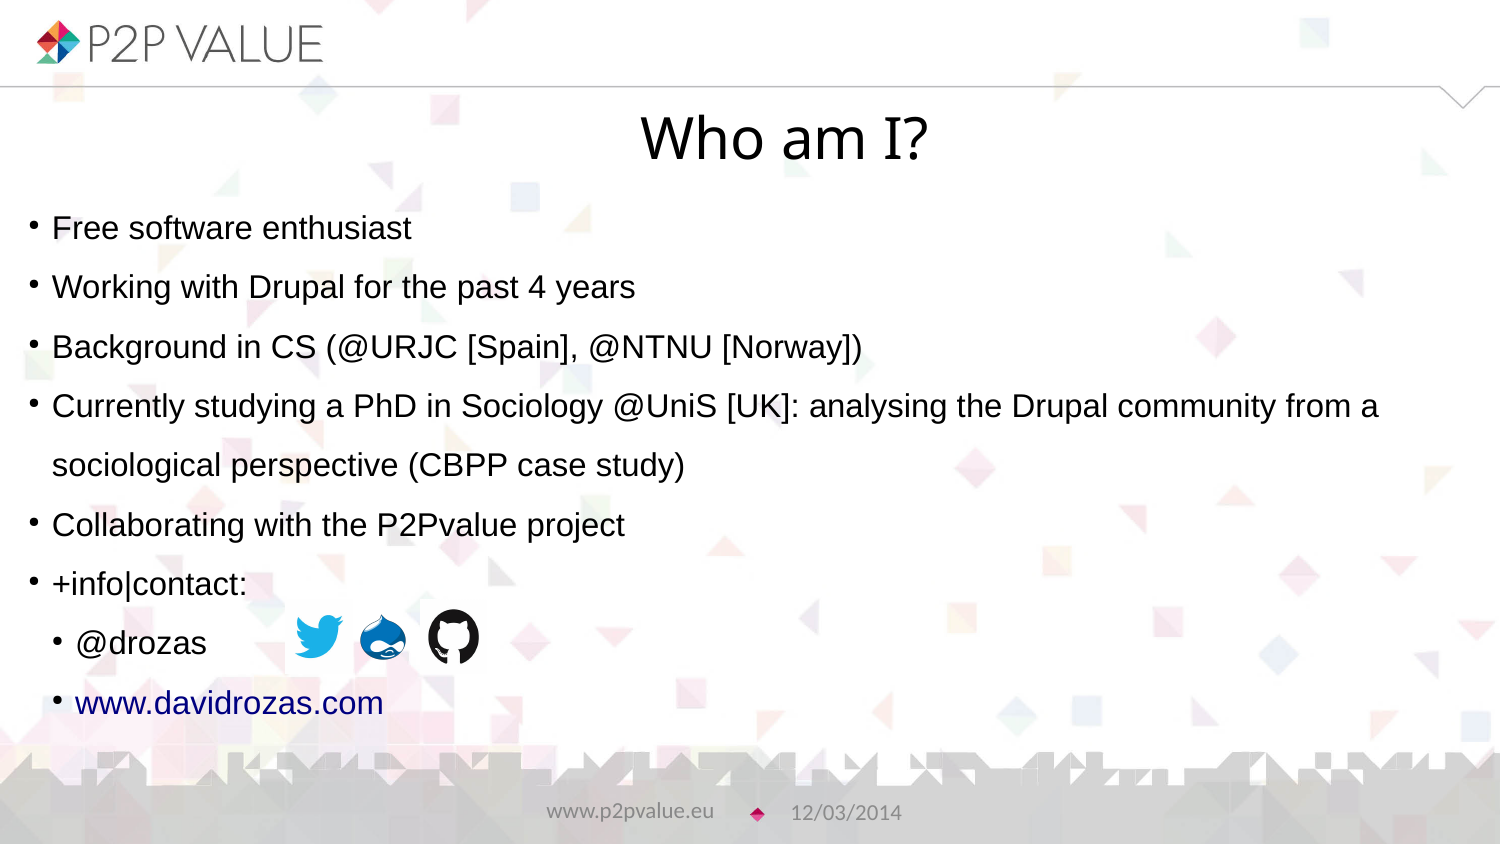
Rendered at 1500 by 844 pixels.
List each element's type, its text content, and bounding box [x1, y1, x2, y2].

slide_number 12/03/2014 [777, 788, 1470, 834]
subtitle Free software enthusiast Working with Drupal for the past 4 years Background in CS (@URJC [Spain], @NTNU [Norway]) Currently studying a PhD in Sociology @UniS [UK]: analysing the Drupal community from a sociological perspective (CBPP case study) Collaborating with the P2Pvalue project +info|contact: @drozas www.davidrozas.com [15, 180, 1496, 736]
picture [0, 0, 1500, 844]
title Who am I? [324, 92, 1246, 180]
text_box www.p2pvalue.eu [540, 789, 759, 829]
